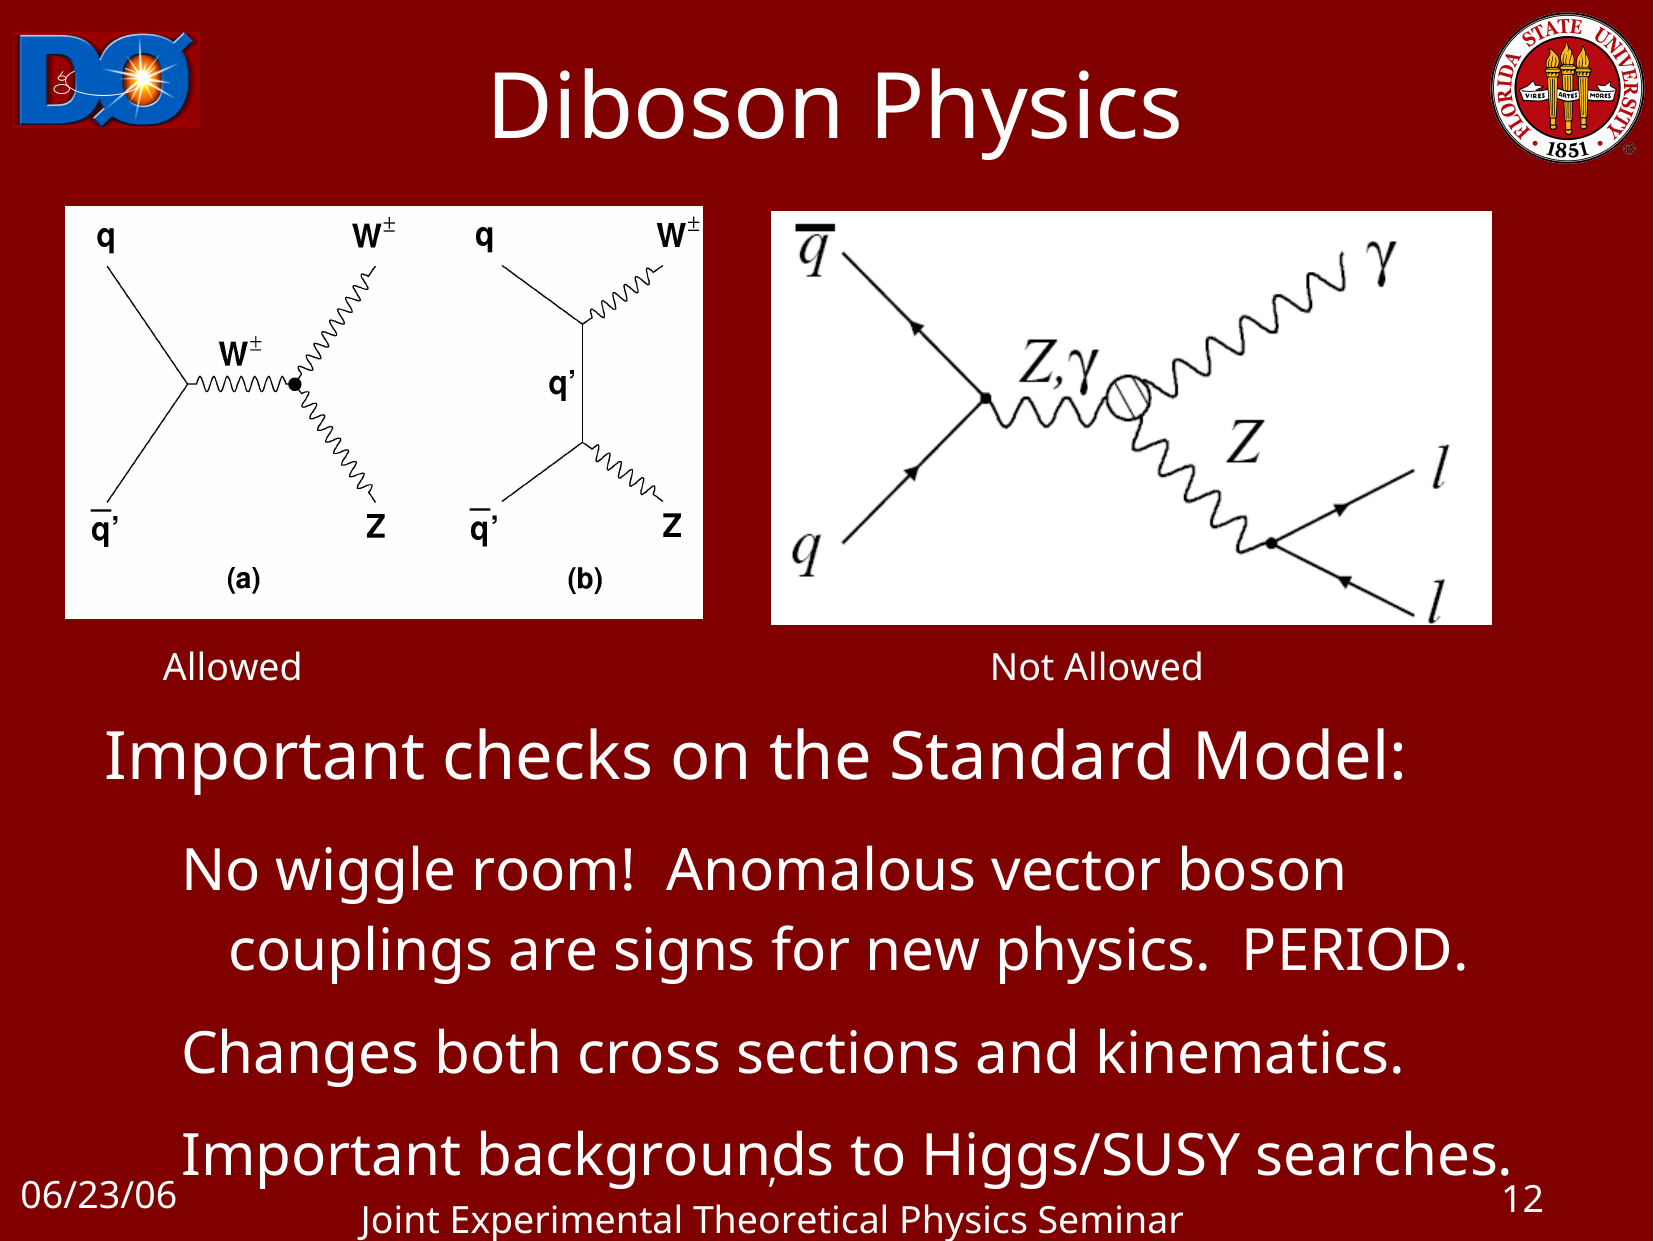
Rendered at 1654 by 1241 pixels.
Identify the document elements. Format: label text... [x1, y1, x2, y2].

title Diboson Physics [196, 0, 1475, 208]
picture [13, 32, 196, 128]
picture [1489, 11, 1646, 165]
text_box Not Allowed [975, 633, 1388, 691]
list Important checks on the Standard Model: No wiggle room! Anomalous vector boson couplings are signs for new physics. PERIOD. Changes both cross sections and kinematics. Important backgrounds to Higgs/SUSY searches. [86, 708, 1575, 1129]
picture [65, 206, 703, 619]
picture [771, 211, 1492, 625]
text_box Allowed [148, 633, 561, 691]
